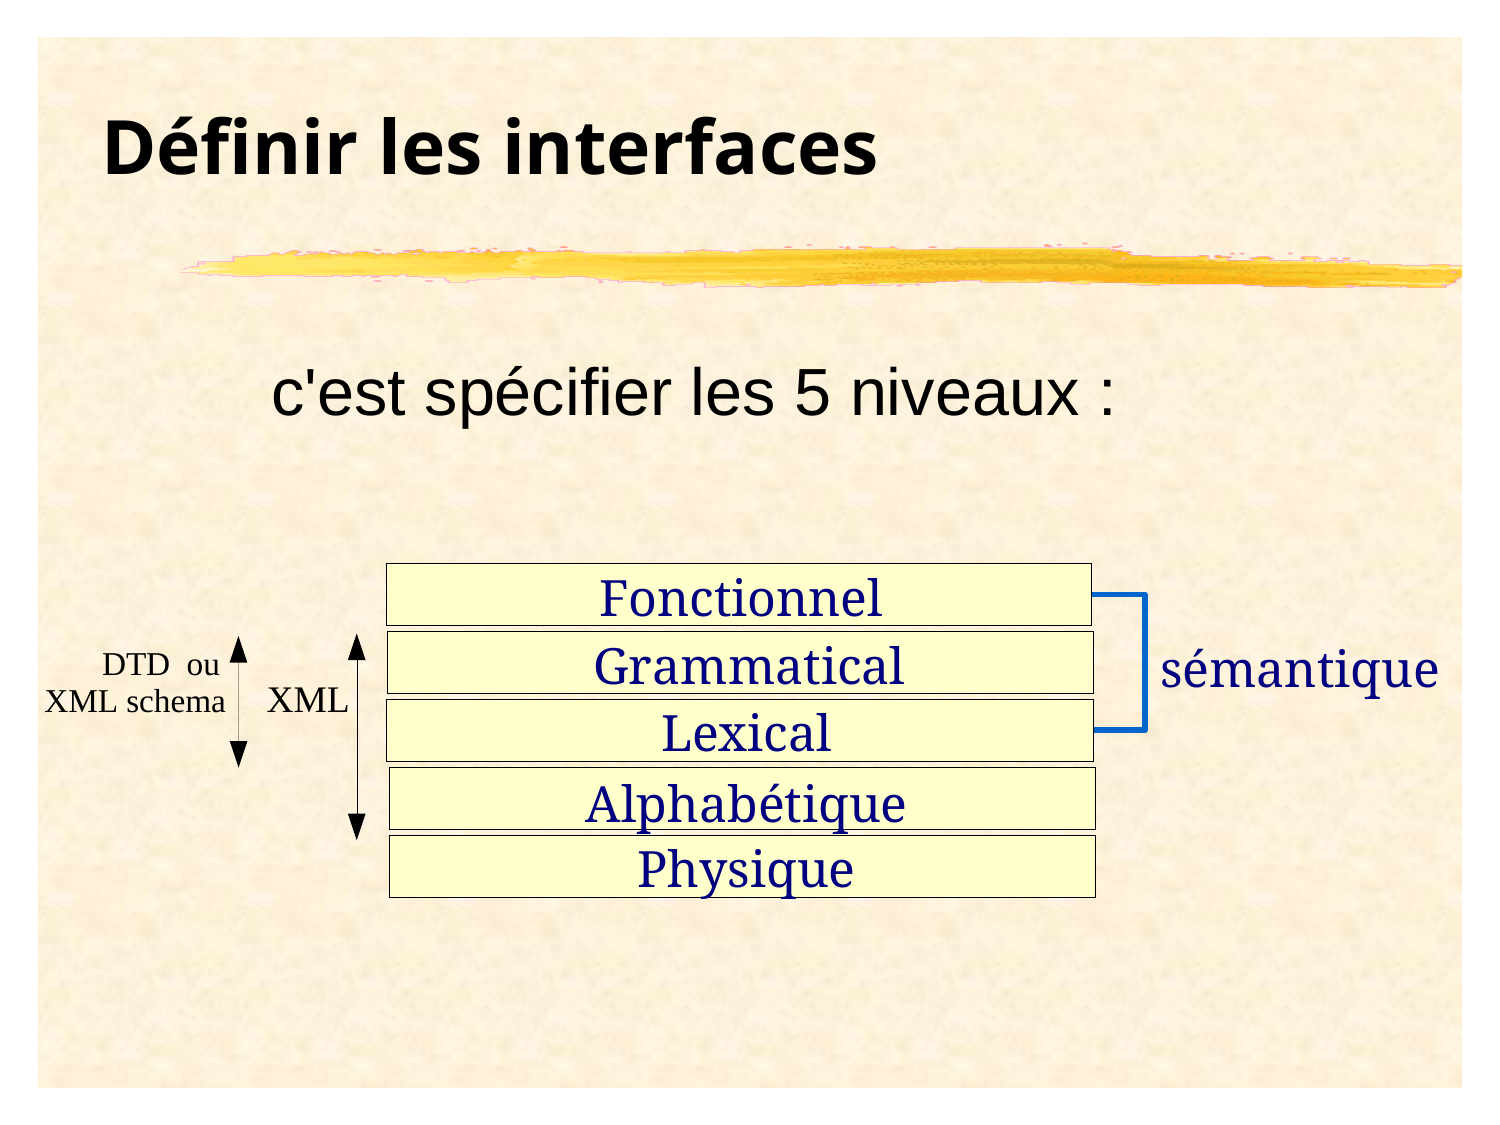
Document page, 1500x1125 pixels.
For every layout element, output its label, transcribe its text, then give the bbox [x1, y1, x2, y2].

text_box [792, 835, 1096, 898]
text_box [386, 563, 1092, 626]
title Définir les interfaces [101, 39, 1416, 253]
text_box [389, 835, 706, 898]
text_box Grammatical [395, 631, 1092, 692]
text_box c'est spécifier les 5 niveaux : [240, 317, 1382, 477]
text_box Alphabétique [404, 769, 1078, 830]
text_box [387, 631, 1094, 694]
text_box Fonctionnel [395, 563, 1076, 624]
text_box [389, 767, 1096, 830]
text_box sémantique [1148, 633, 1457, 695]
text_box XML [254, 679, 375, 732]
picture [37, 37, 1463, 1088]
text_box [386, 699, 1094, 762]
text_box sémantique [1132, 633, 1142, 695]
text_box Lexical [404, 698, 1078, 759]
text_box DTD ou XML schema [32, 645, 248, 739]
text_box Physique [404, 833, 1078, 895]
